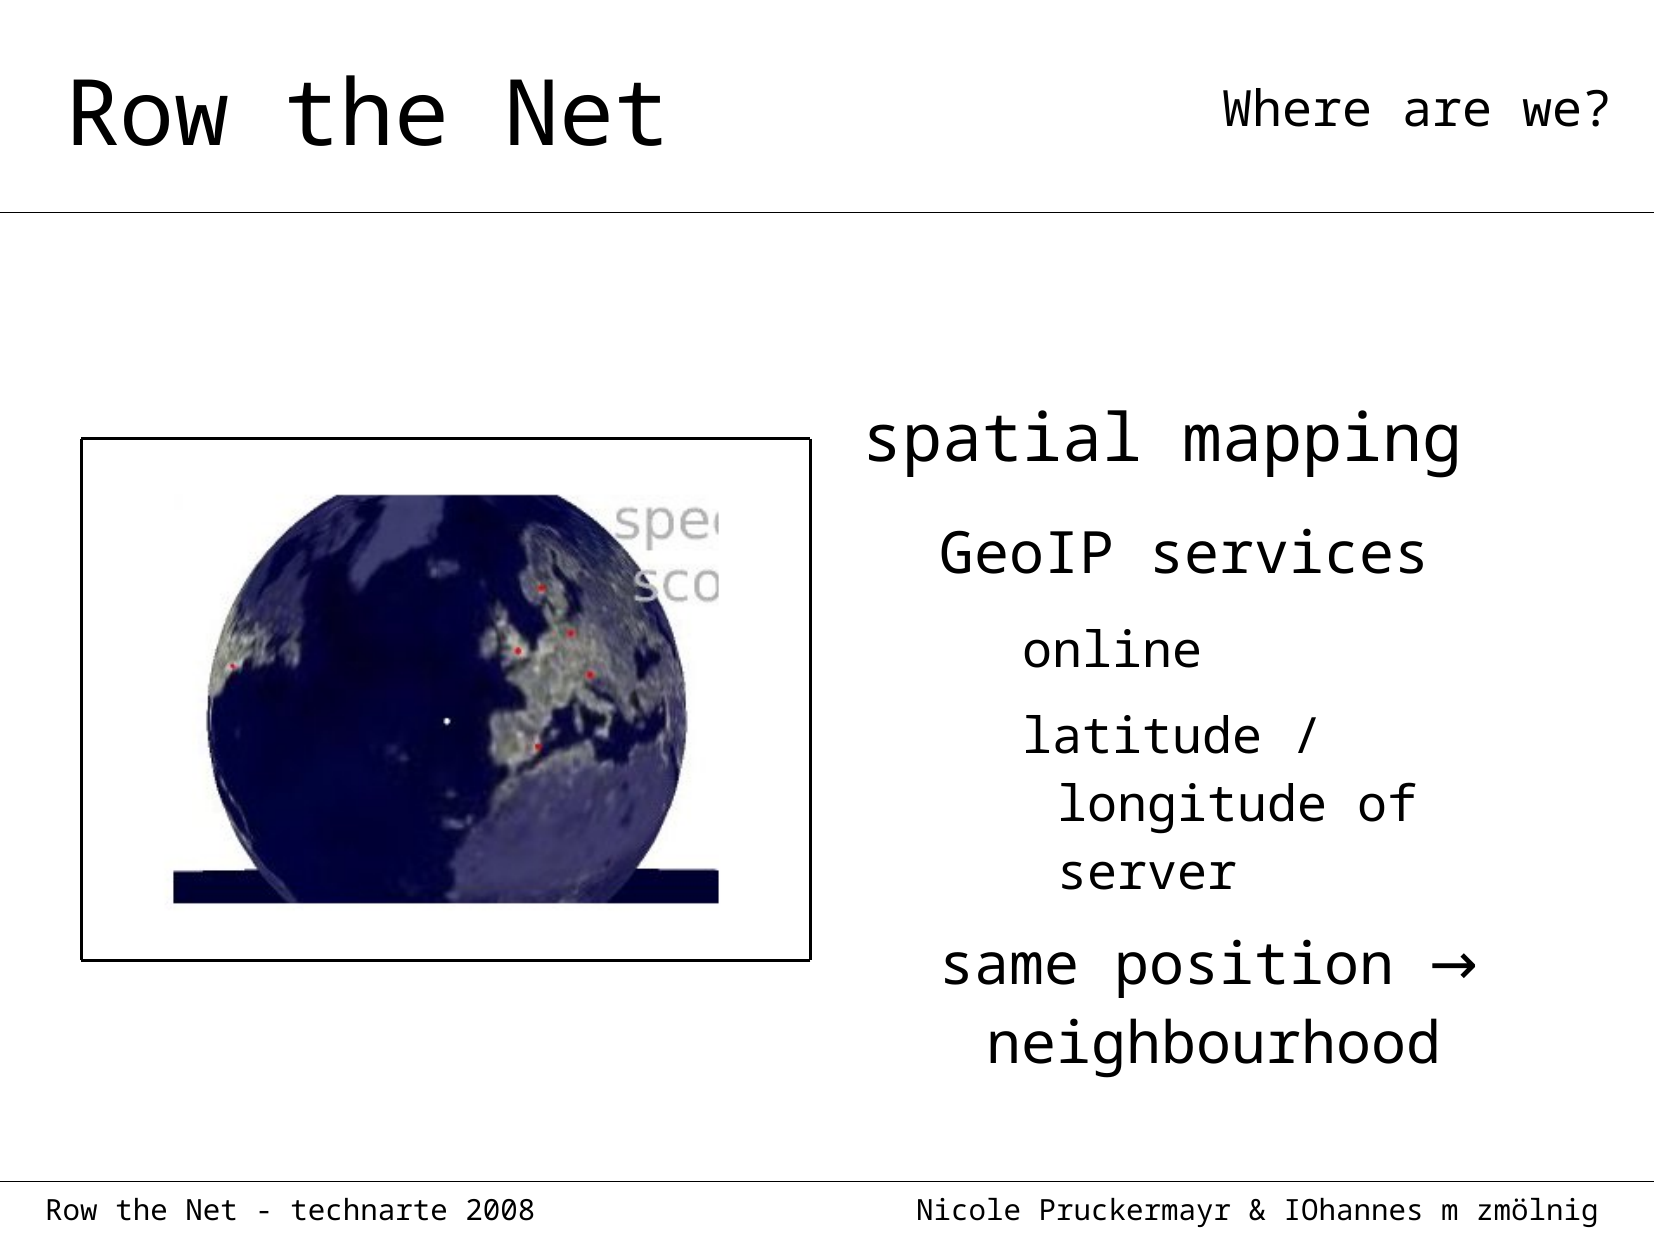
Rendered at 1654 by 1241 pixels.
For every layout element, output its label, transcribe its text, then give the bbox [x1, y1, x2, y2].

title Where are we? [750, 72, 1613, 142]
list spatial mapping GeoIP services online latitude / longitude of server same position → neighbourhood [845, 390, 1572, 1210]
picture [82, 440, 809, 959]
